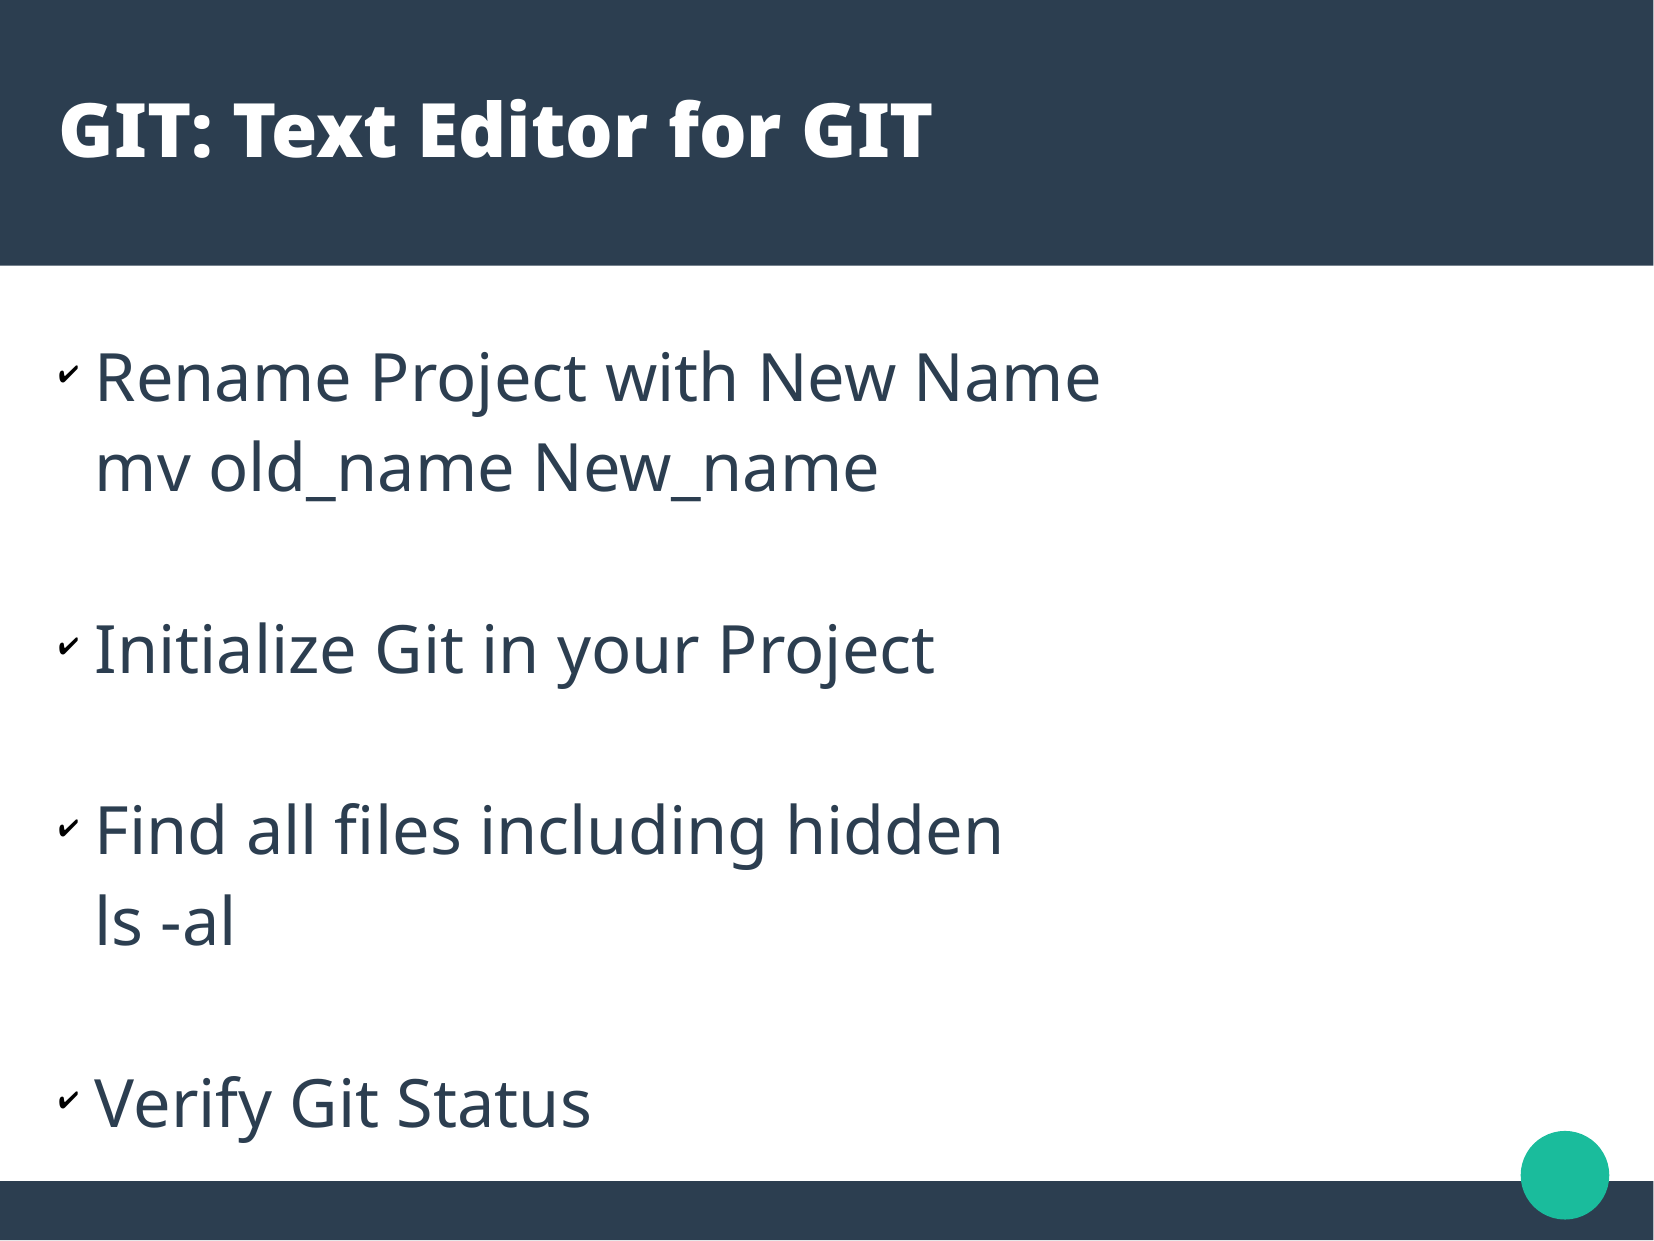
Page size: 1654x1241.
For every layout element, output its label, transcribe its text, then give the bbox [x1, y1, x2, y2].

title GIT: Text Editor for GIT [59, 40, 1595, 216]
subtitle Rename Project with New Name mv old_name New_name Initialize Git in your Project Find all files including hidden ls -al Verify Git Status [59, 271, 1595, 1205]
